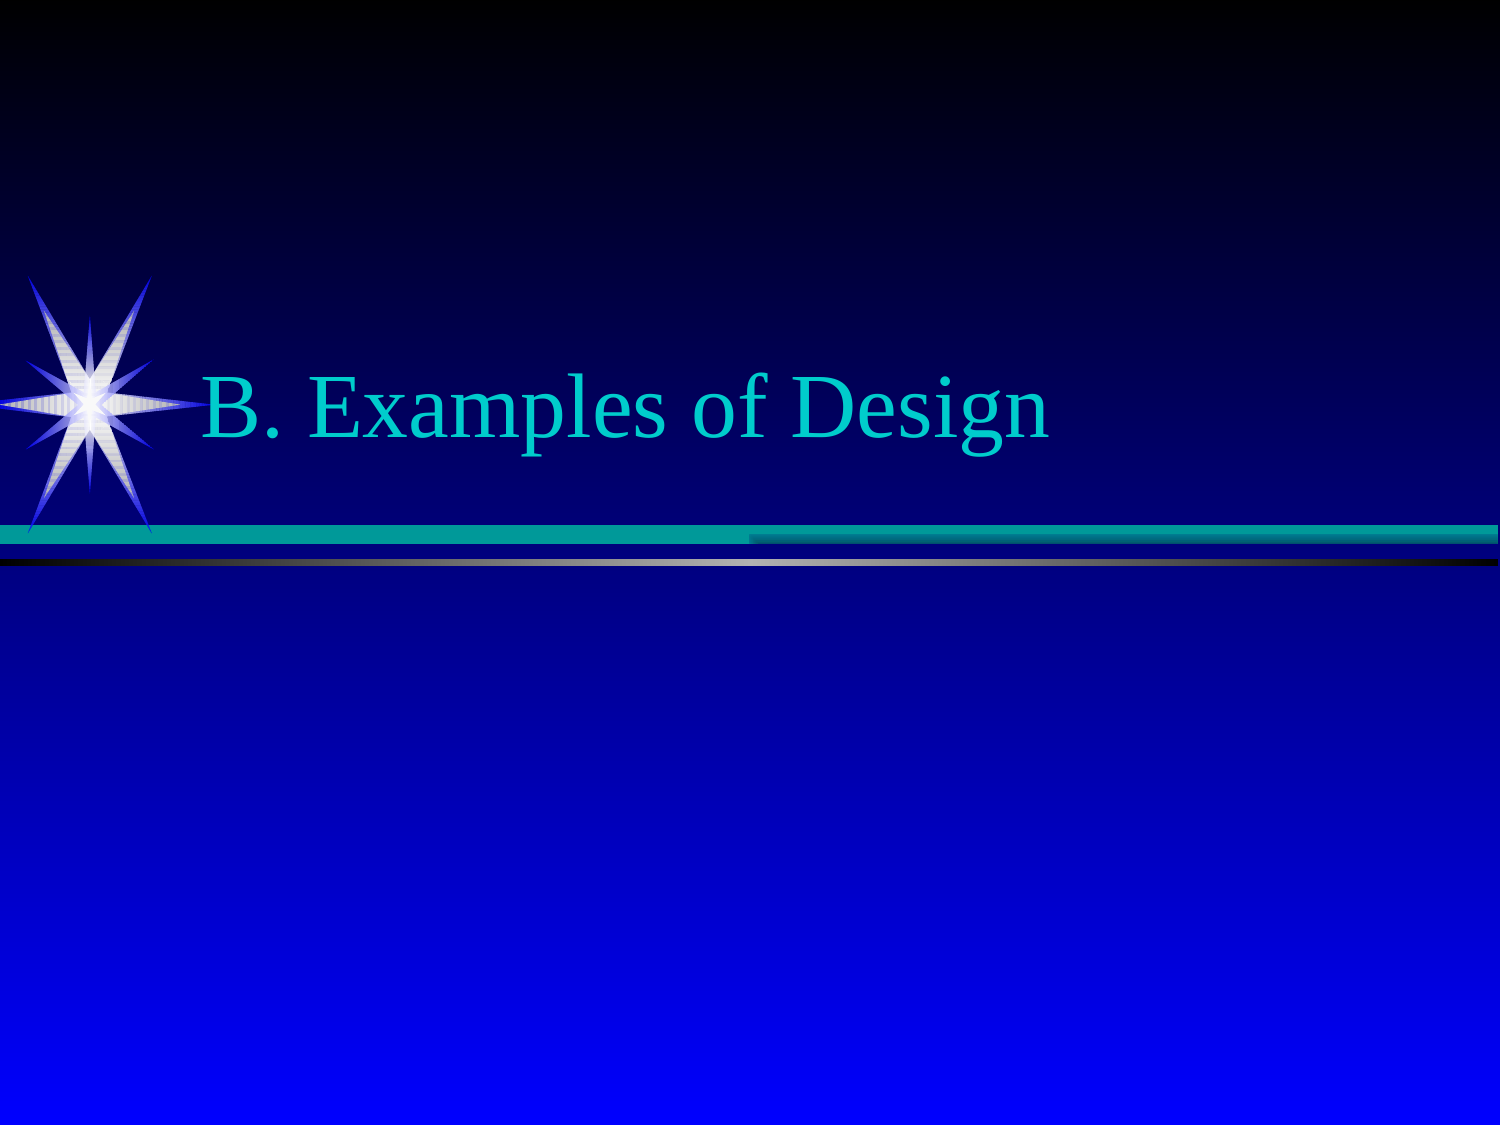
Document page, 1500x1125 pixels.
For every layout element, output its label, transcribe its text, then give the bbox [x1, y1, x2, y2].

text_box æ [135, 297, 144, 303]
text_box æ [35, 506, 45, 512]
title B. Examples of Design [200, 312, 1476, 501]
text_box æ [35, 297, 45, 303]
text_box æ [187, 401, 193, 408]
text_box æ [135, 506, 144, 512]
